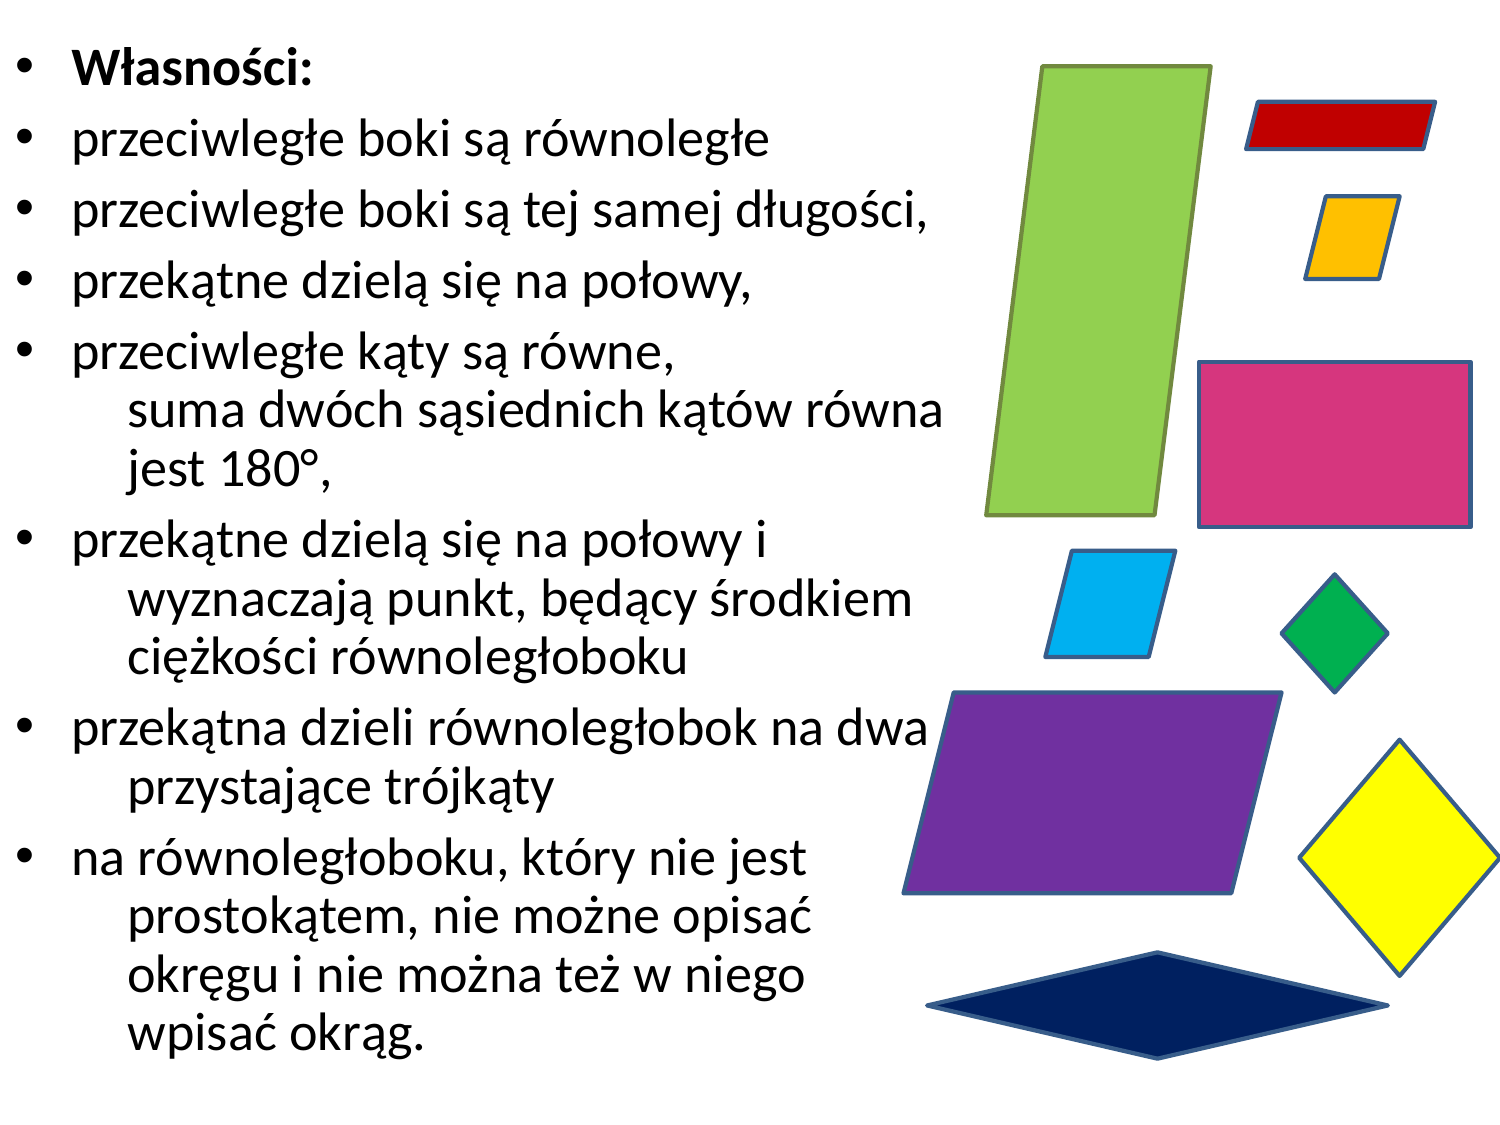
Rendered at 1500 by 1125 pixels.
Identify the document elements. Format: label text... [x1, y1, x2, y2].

text_box [1246, 101, 1436, 150]
text_box [1299, 739, 1500, 976]
text_box [927, 952, 1388, 1059]
text_box [903, 692, 1282, 894]
text_box [1281, 574, 1388, 693]
text_box [1199, 362, 1471, 527]
list Własności: przeciwległe boki są równoległe przeciwległe boki są tej samej długości, przekątne dzielą się na połowy, przeciwległe kąty są równe, suma dwóch sąsiednich kątów równa jest 180°, przekątne dzielą się na połowy i wyznaczają punkt, będący środkiem ciężkości równoległoboku przekątna dzieli równoległobok na dwa przystające trójkąty na równoległoboku, który nie jest prostokątem, nie możne opisać okręgu i nie można też w niego wpisać okrąg. [0, 30, 963, 1095]
text_box [986, 66, 1211, 516]
text_box [1305, 196, 1400, 279]
text_box [1045, 550, 1176, 657]
